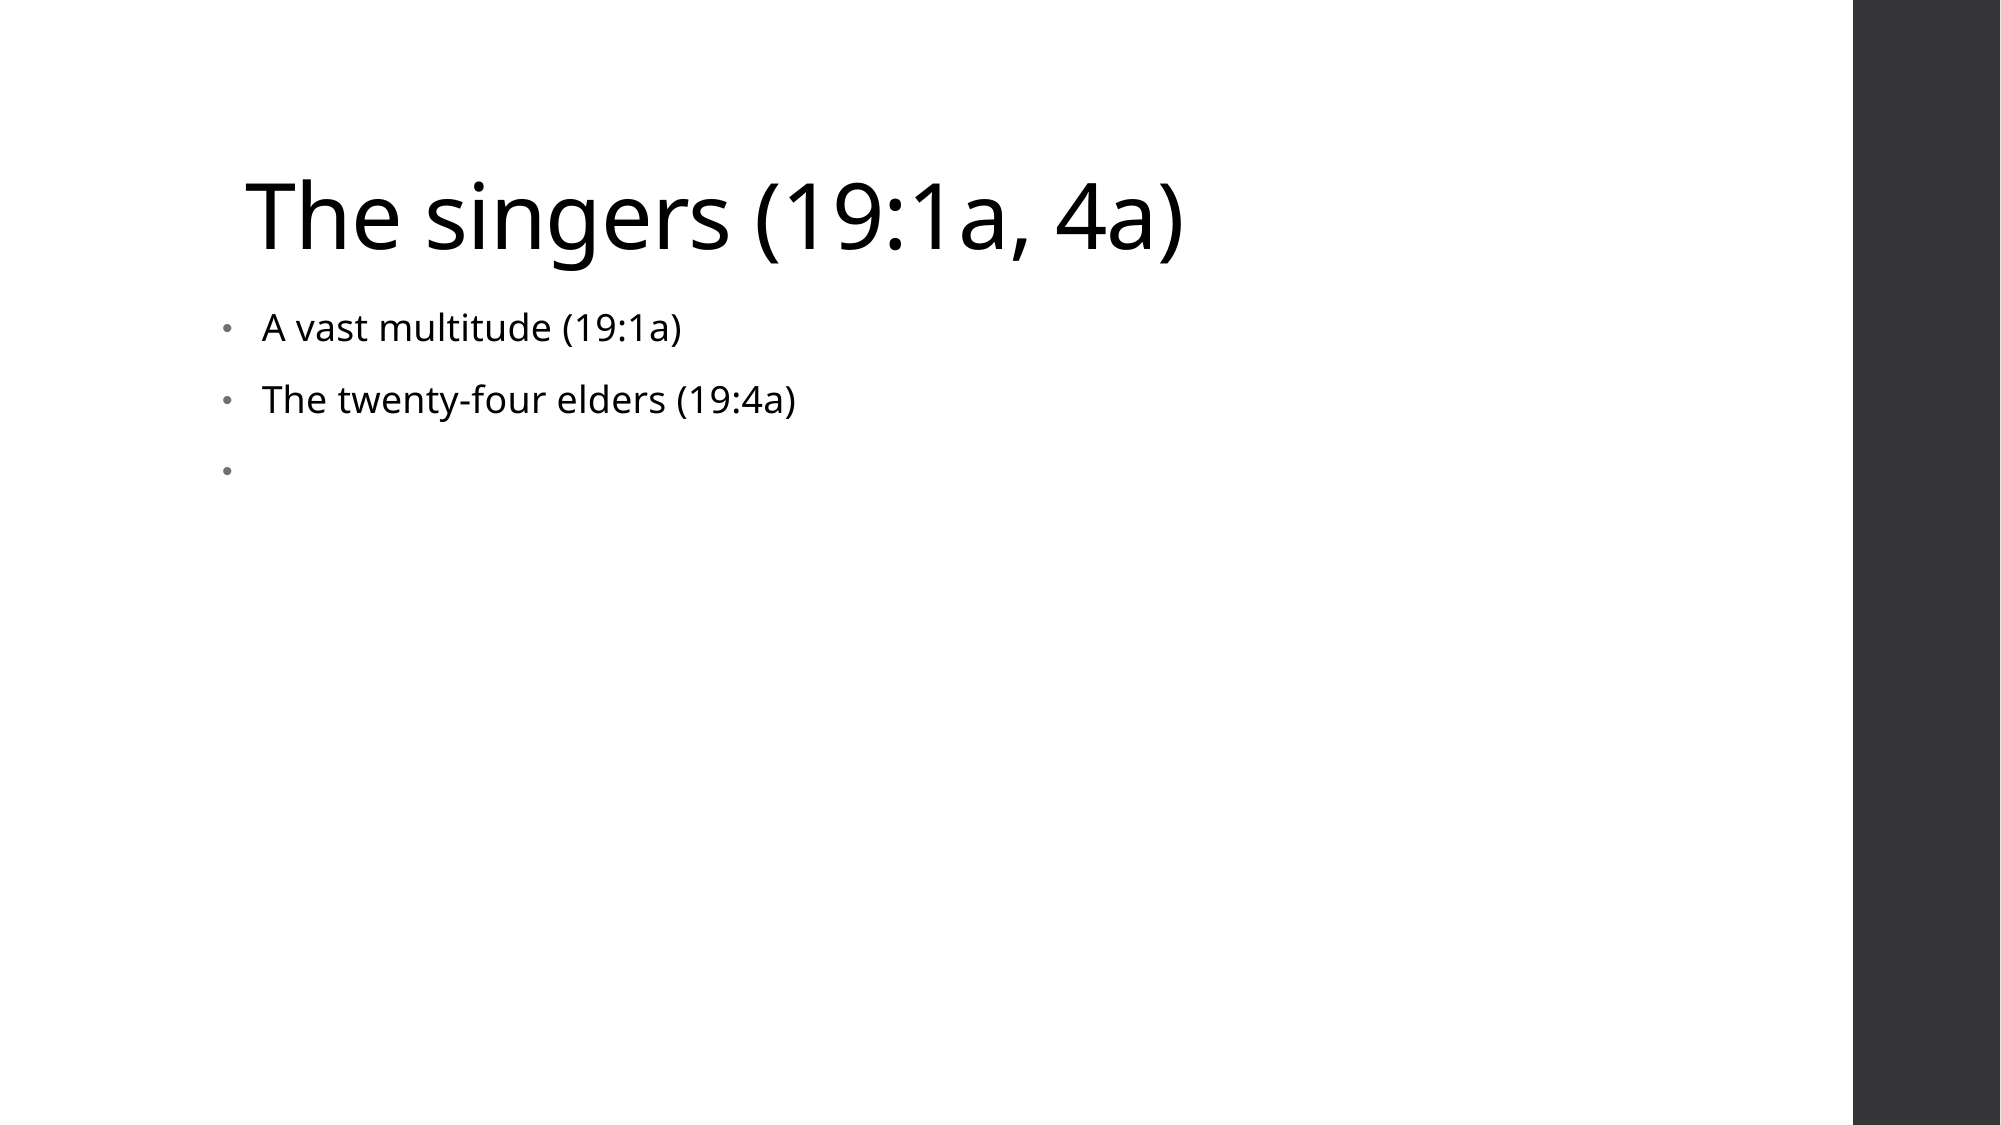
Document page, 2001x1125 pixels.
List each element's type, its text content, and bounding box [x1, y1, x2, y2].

title The singers (19:1a, 4a) [206, 60, 1797, 278]
list A vast multitude (19:1a) The twenty-four elders (19:4a) [206, 299, 1617, 1014]
